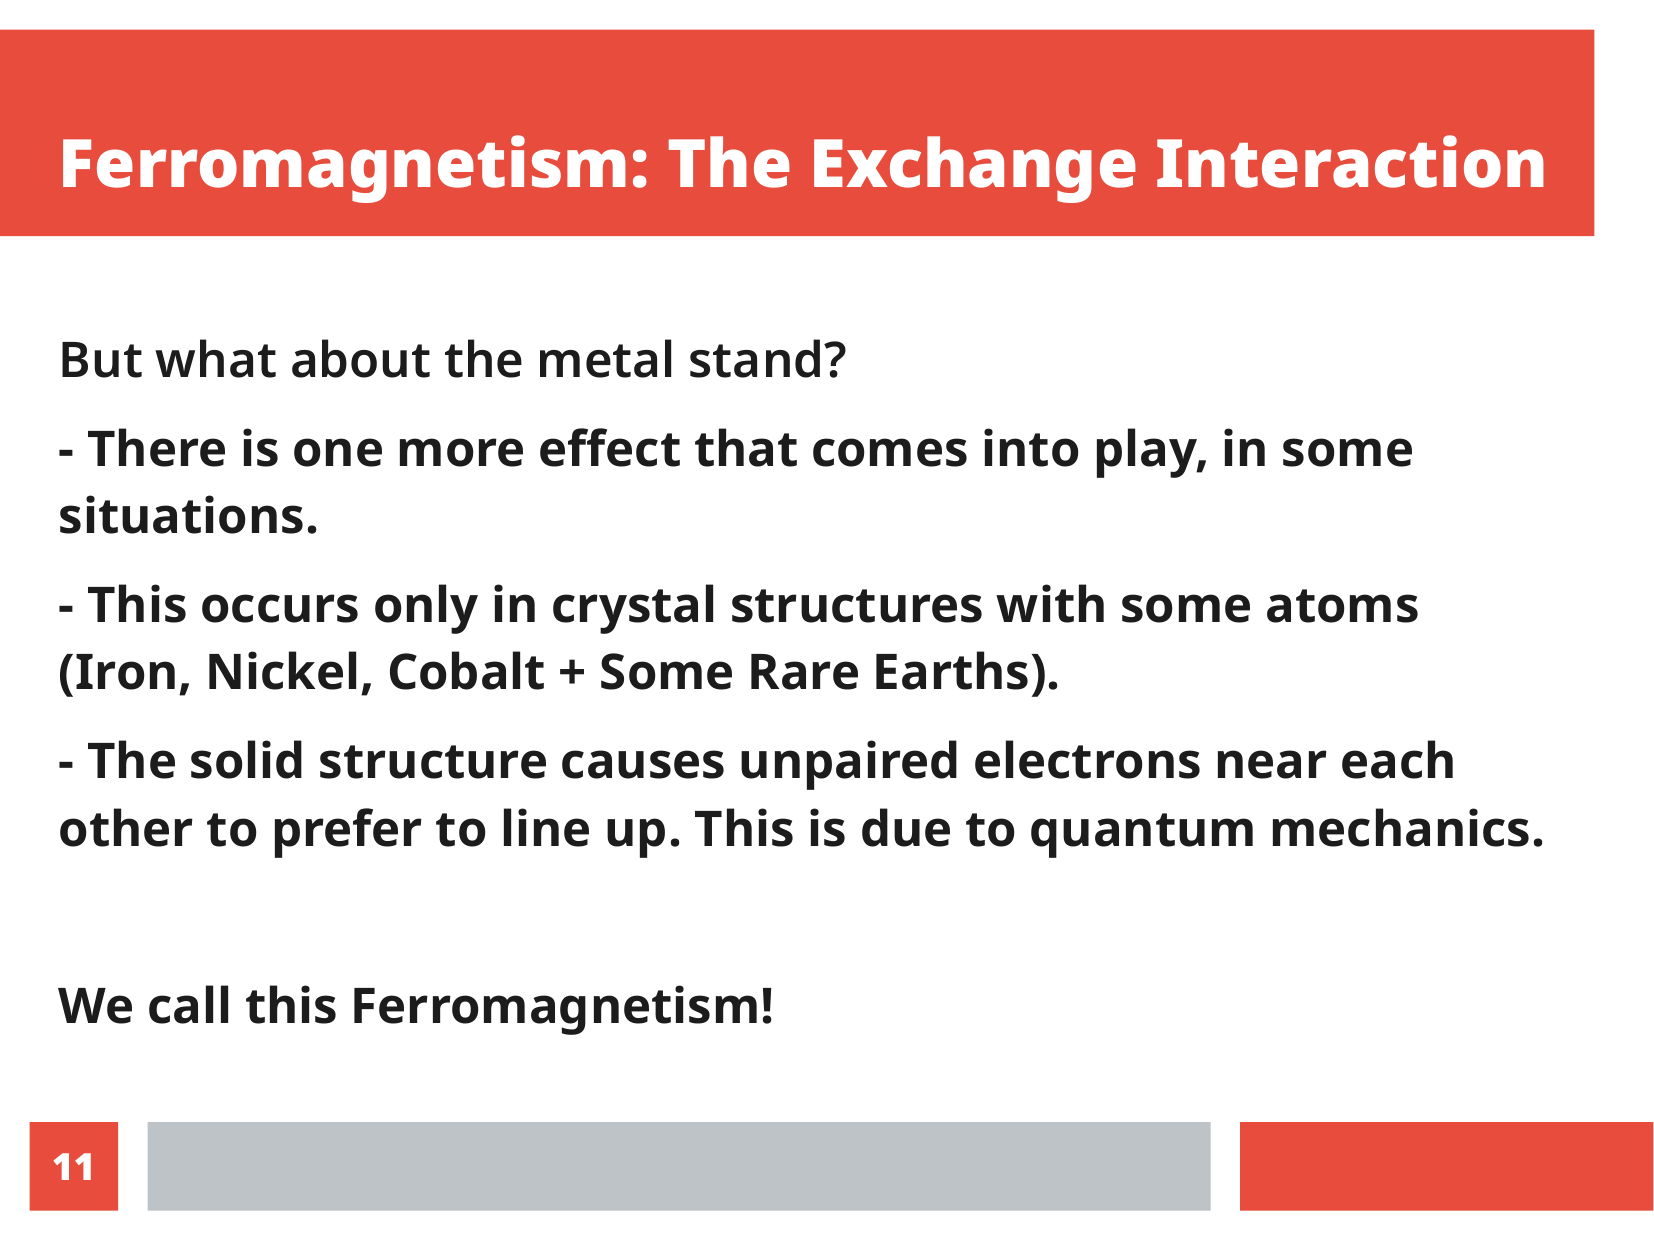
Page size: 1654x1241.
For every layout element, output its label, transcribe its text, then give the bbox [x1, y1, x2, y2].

title Ferromagnetism: The Exchange Interaction [59, 59, 1595, 207]
list But what about the metal stand? - There is one more effect that comes into play, in some situations. - This occurs only in crystal structures with some atoms (Iron, Nickel, Cobalt + Some Rare Earths). - The solid structure causes unpaired electrons near each other to prefer to line up. This is due to quantum mechanics. We call this Ferromagnetism! [59, 324, 1565, 1093]
